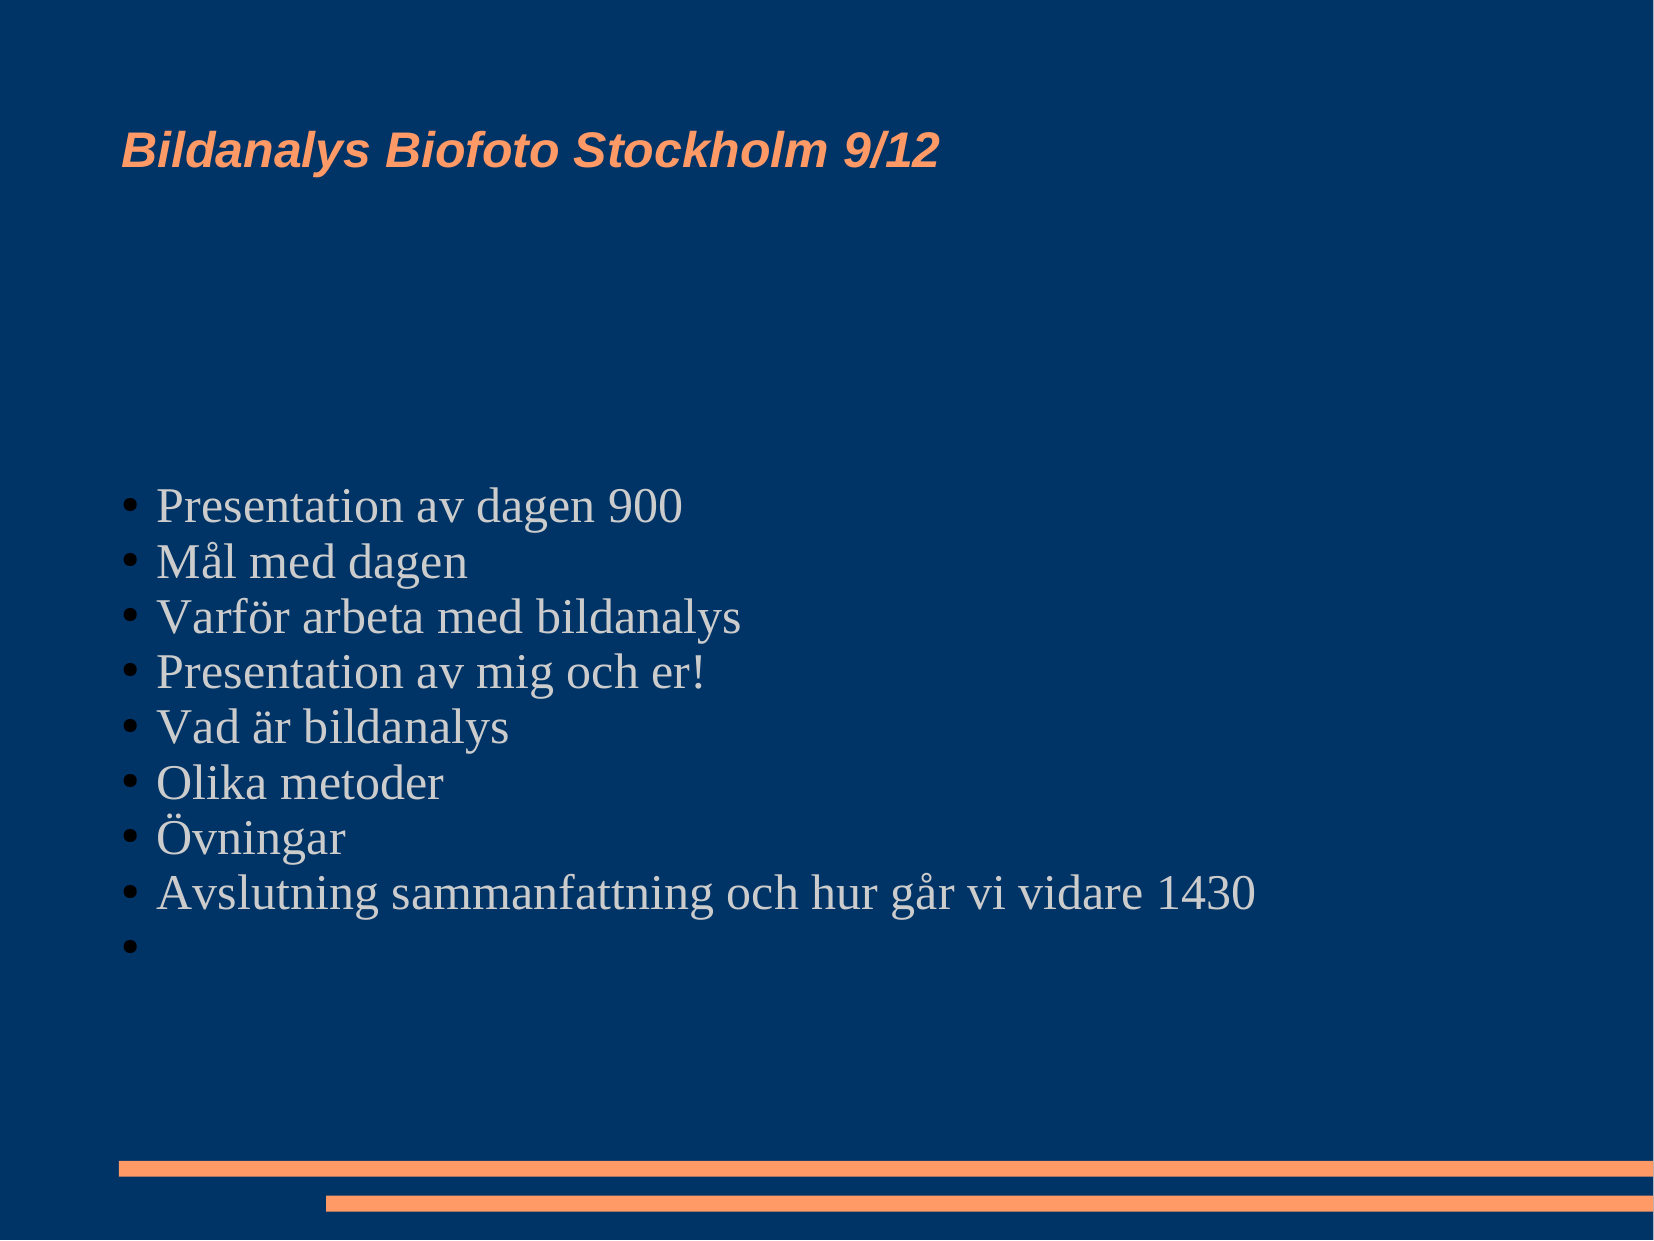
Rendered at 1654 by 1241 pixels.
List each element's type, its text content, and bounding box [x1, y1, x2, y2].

subtitle Presentation av dagen 900 Mål med dagen Varför arbeta med bildanalys Presentation av mig och er! Vad är bildanalys Olika metoder Övningar Avslutning sammanfattning och hur går vi vidare 1430 [121, 322, 1561, 1132]
title Bildanalys Biofoto Stockholm 9/12 [121, 46, 1534, 254]
